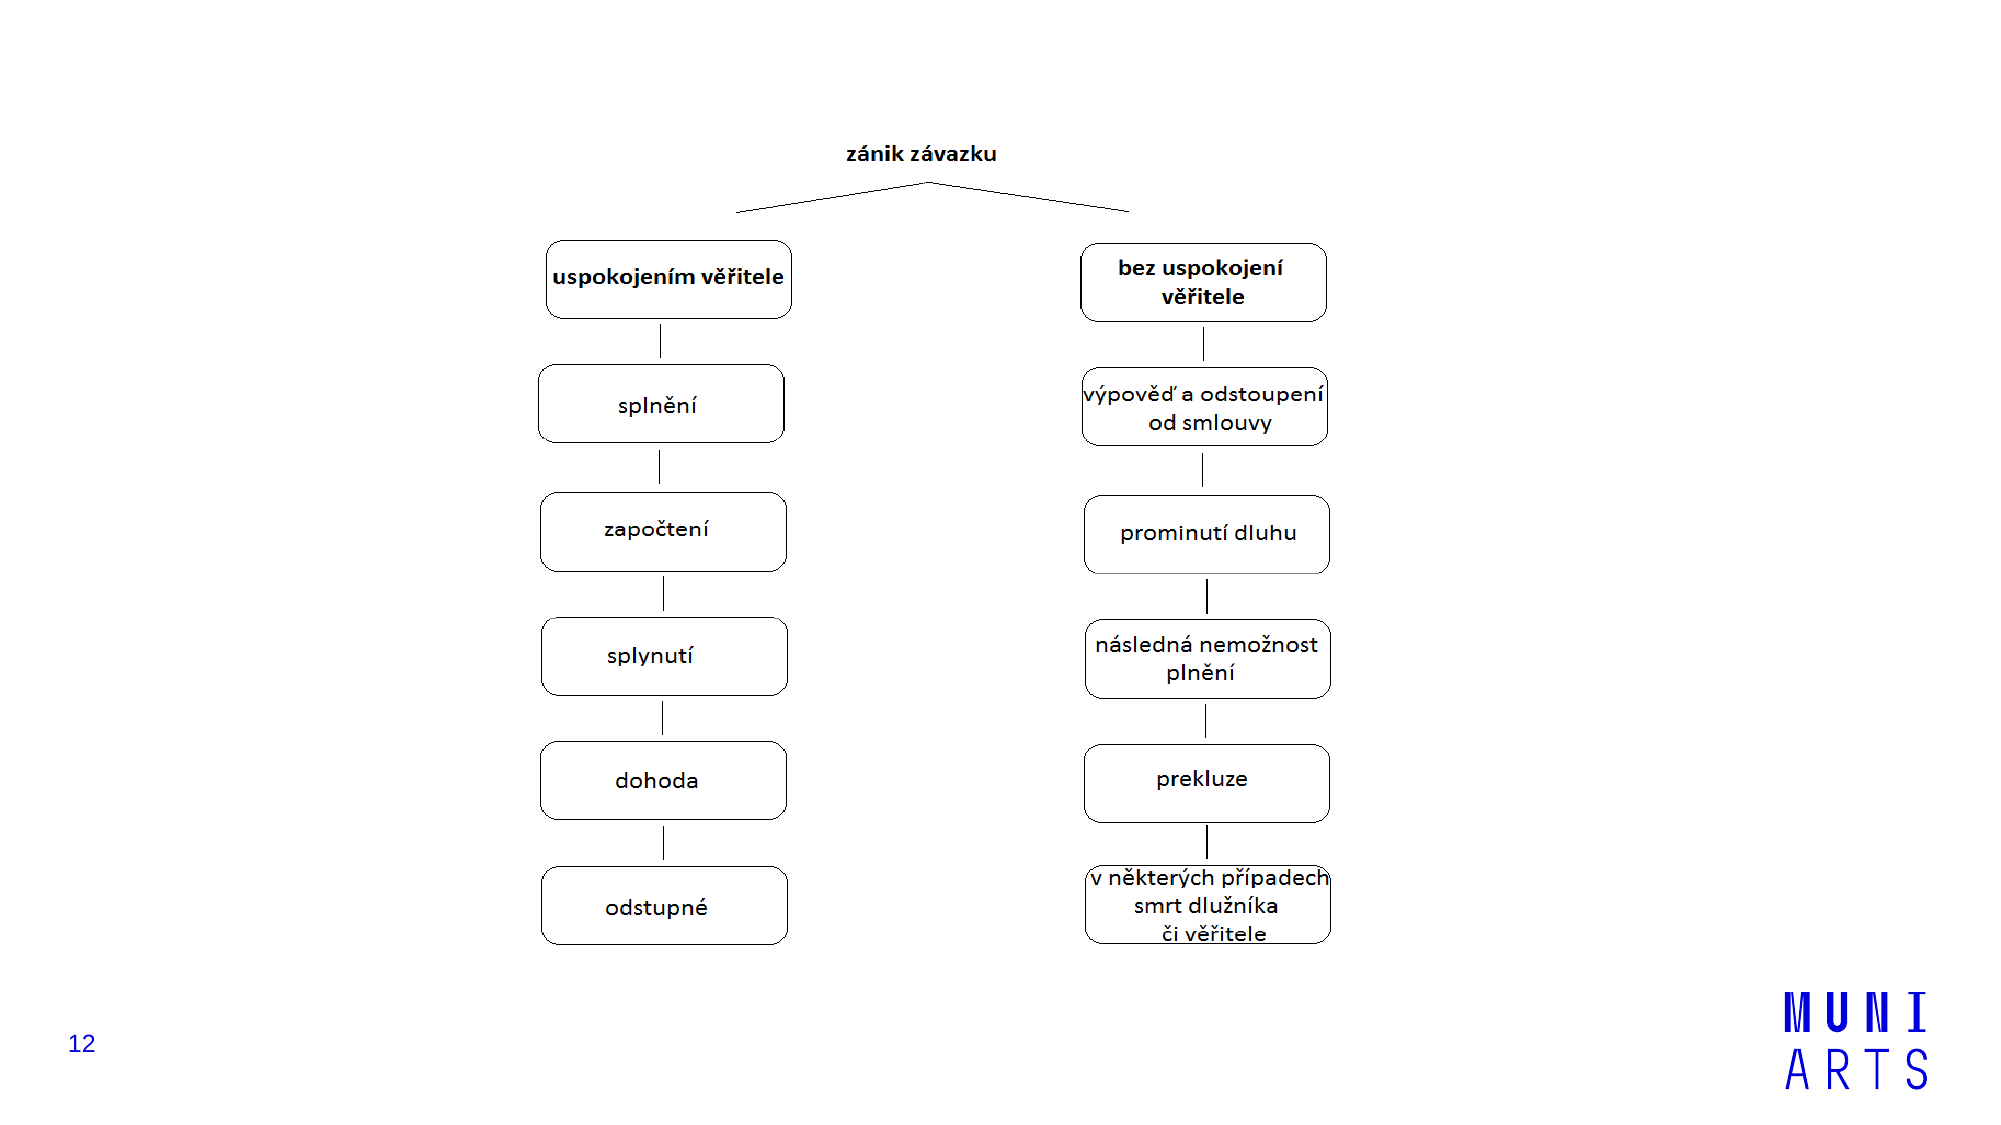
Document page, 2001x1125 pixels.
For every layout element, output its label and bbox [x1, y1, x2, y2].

text_box [67, 1021, 110, 1063]
picture [109, 125, 1768, 1022]
